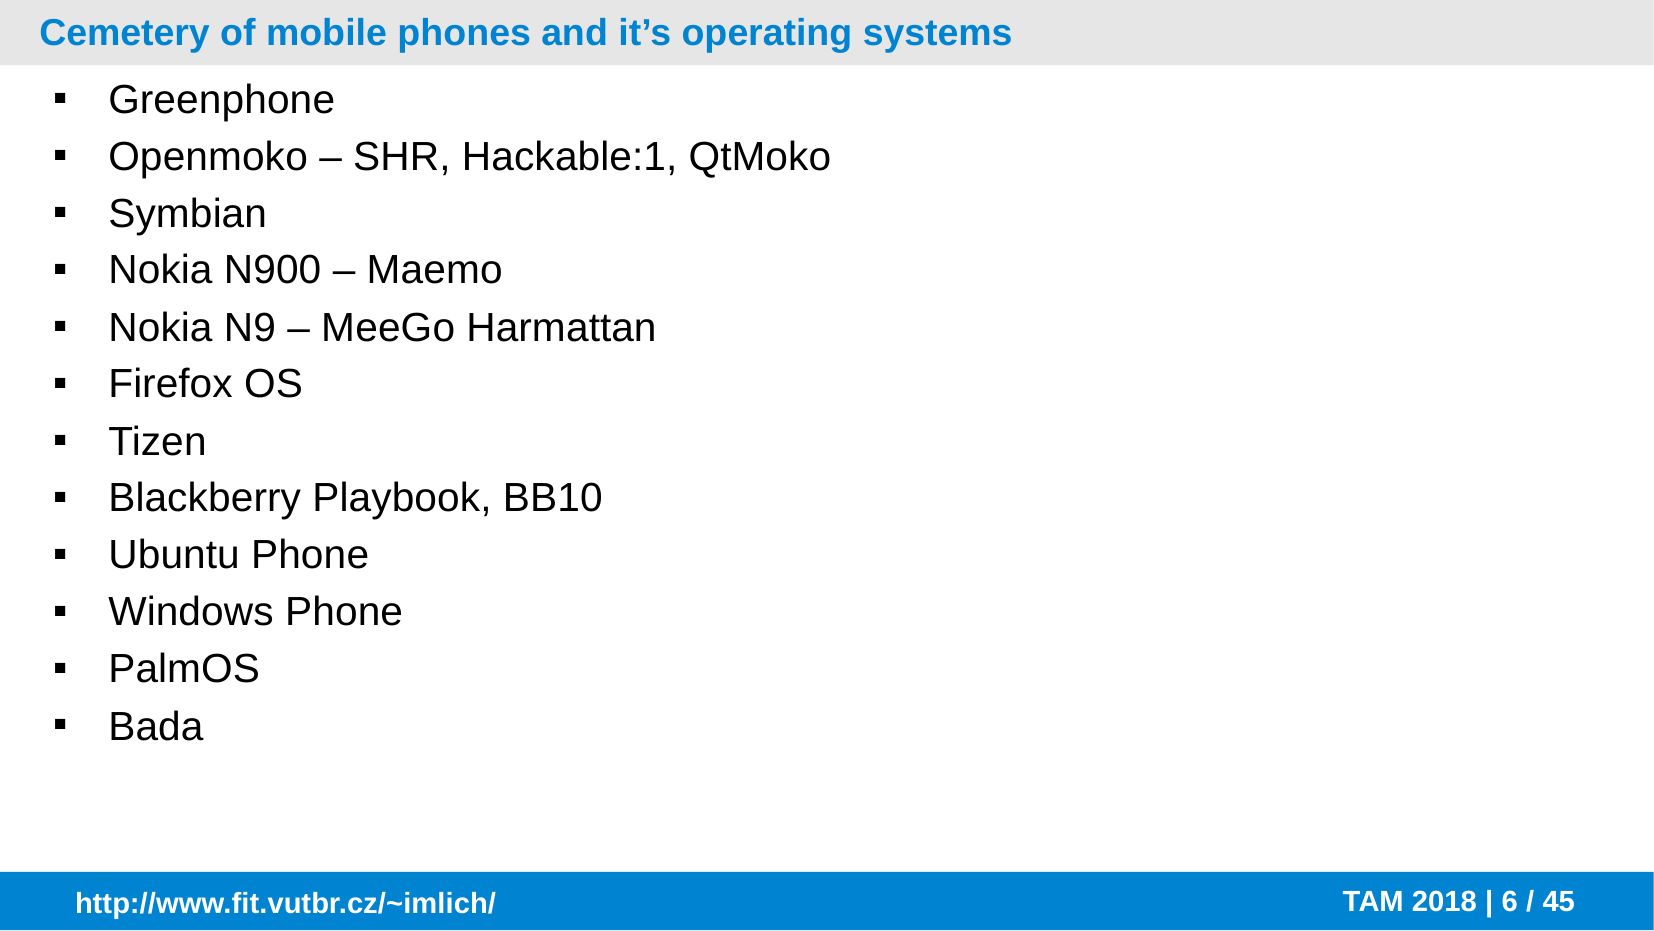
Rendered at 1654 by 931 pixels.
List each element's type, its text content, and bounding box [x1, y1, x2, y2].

list Greenphone Openmoko – SHR, Hackable:1, QtMoko Symbian Nokia N900 – Maemo Nokia N9 – MeeGo Harmattan Firefox OS Tizen Blackberry Playbook, BB10 Ubuntu Phone Windows Phone PalmOS Bada [37, 76, 1613, 806]
title Cemetery of mobile phones and it’s operating systems [39, 4, 1615, 61]
